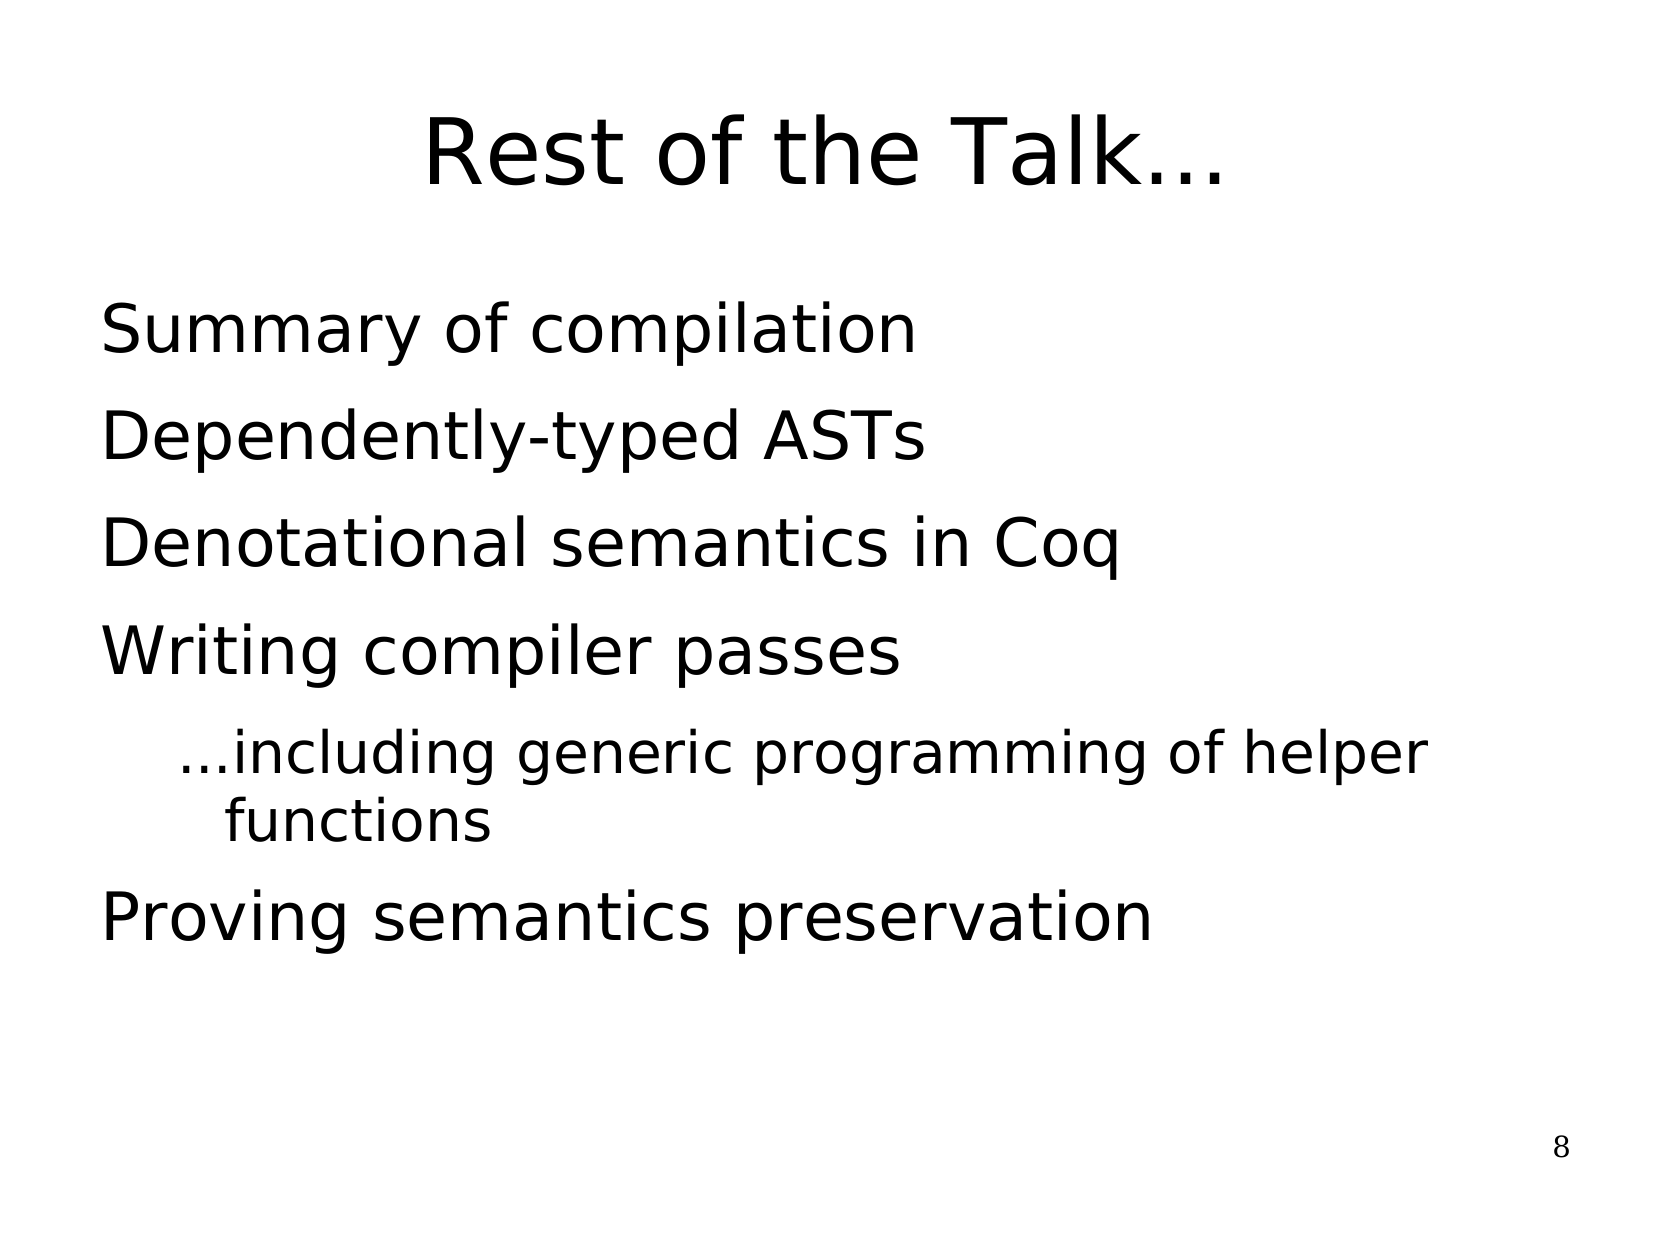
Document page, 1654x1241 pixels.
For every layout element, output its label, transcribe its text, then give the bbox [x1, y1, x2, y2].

title Rest of the Talk... [82, 56, 1571, 250]
list Summary of compilation Dependently-typed ASTs Denotational semantics in Coq Writing compiler passes ...including generic programming of helper functions Proving semantics preservation [82, 290, 1571, 1094]
